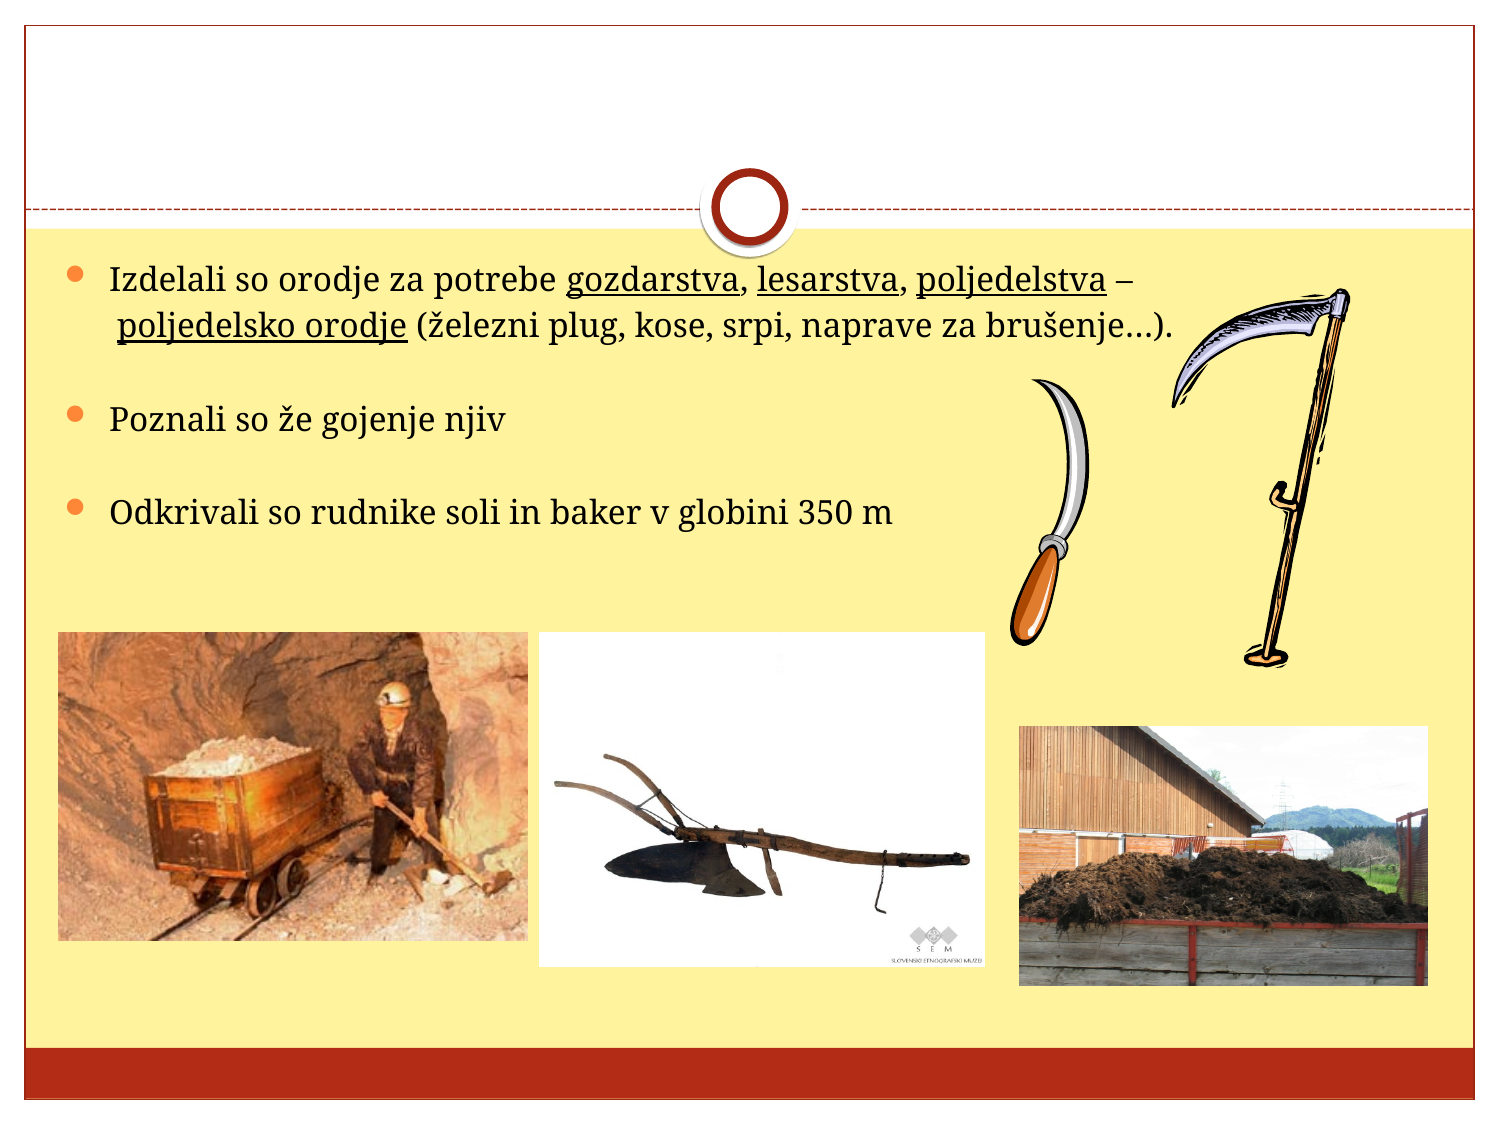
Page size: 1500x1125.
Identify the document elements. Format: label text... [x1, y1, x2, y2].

picture [539, 632, 985, 967]
picture [1007, 375, 1091, 650]
picture [1125, 257, 1356, 677]
picture [58, 632, 528, 941]
list Izdelali so orodje za potrebe gozdarstva, lesarstva, poljedelstva – poljedelsko orodje (železni plug, kose, srpi, naprave za brušenje…). Poznali so že gojenje njiv Odkrivali so rudnike soli in baker v globini 350 m [49, 250, 1445, 1001]
picture [1019, 726, 1428, 986]
